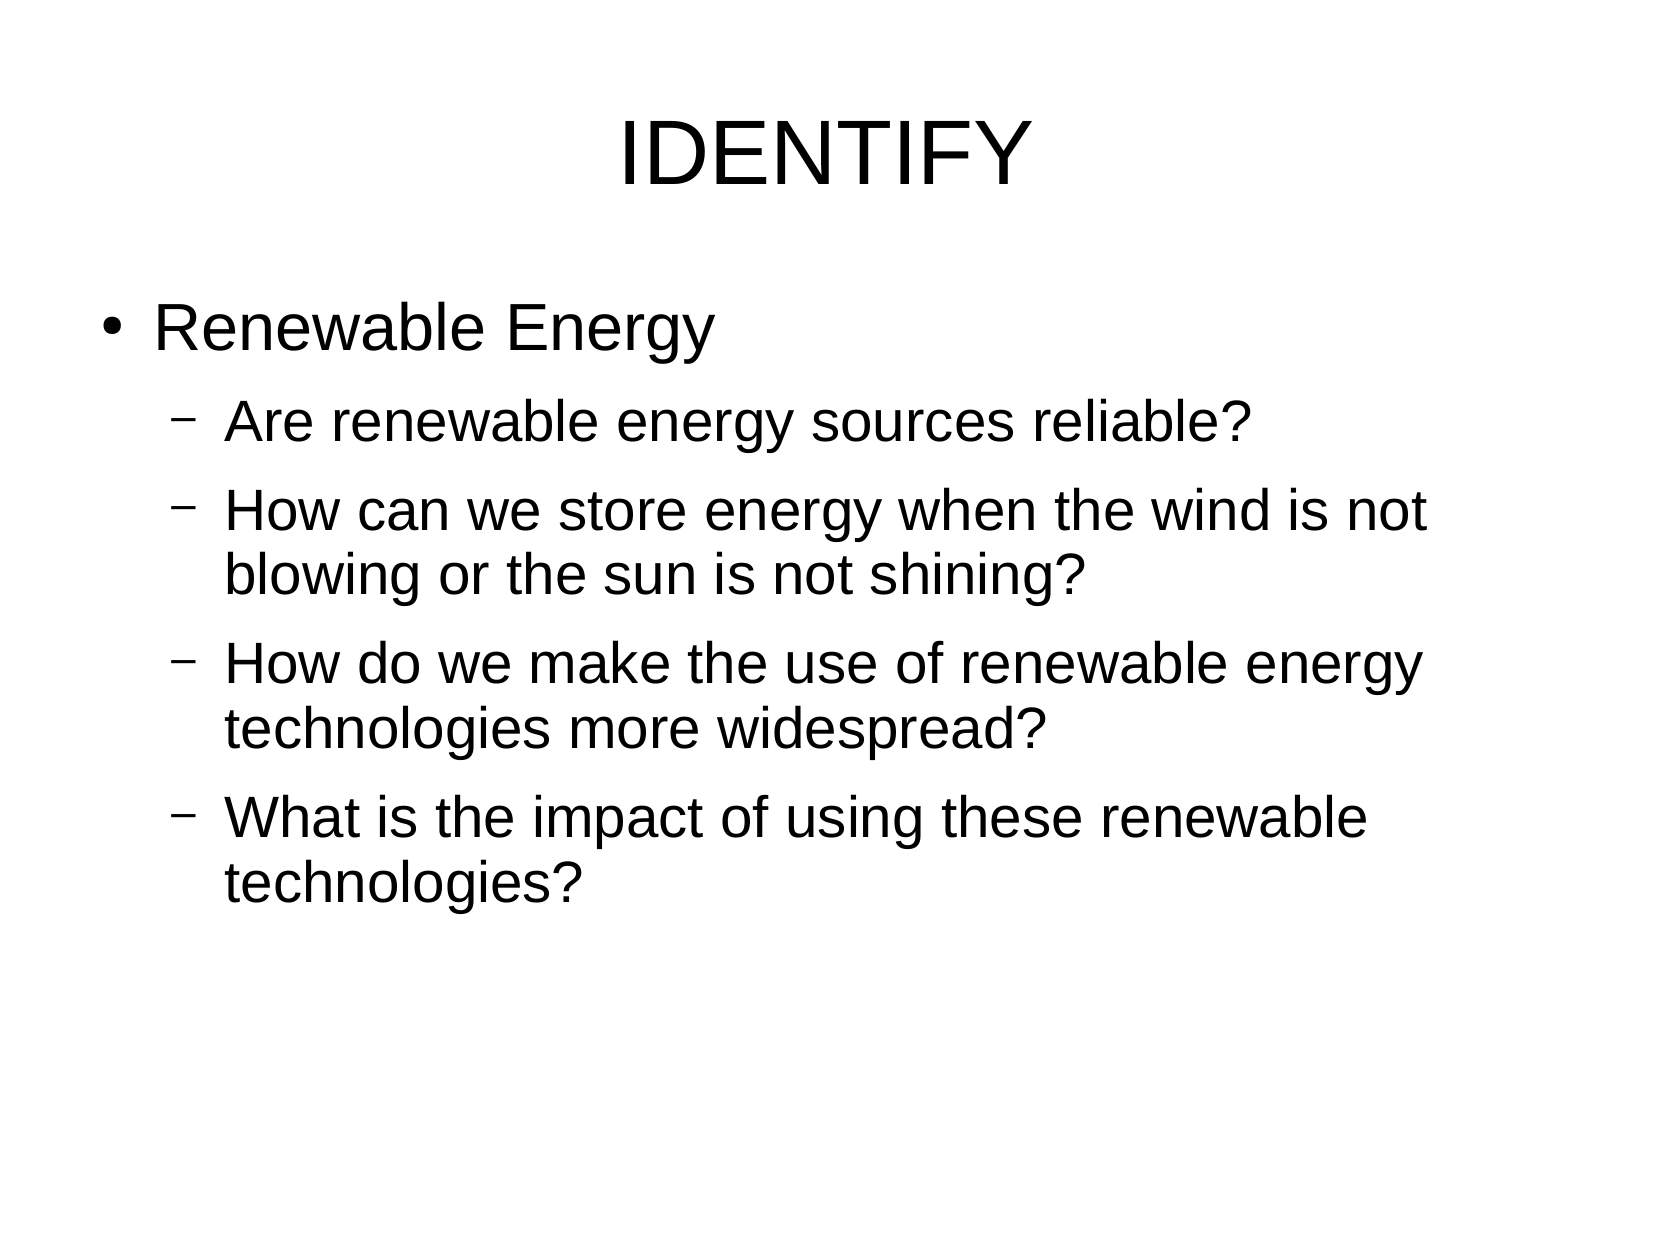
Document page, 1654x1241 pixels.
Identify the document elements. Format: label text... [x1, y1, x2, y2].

title IDENTIFY [82, 49, 1571, 257]
list Renewable Energy Are renewable energy sources reliable? How can we store energy when the wind is not blowing or the sun is not shining? How do we make the use of renewable energy technologies more widespread? What is the impact of using these renewable technologies? [82, 290, 1571, 1010]
